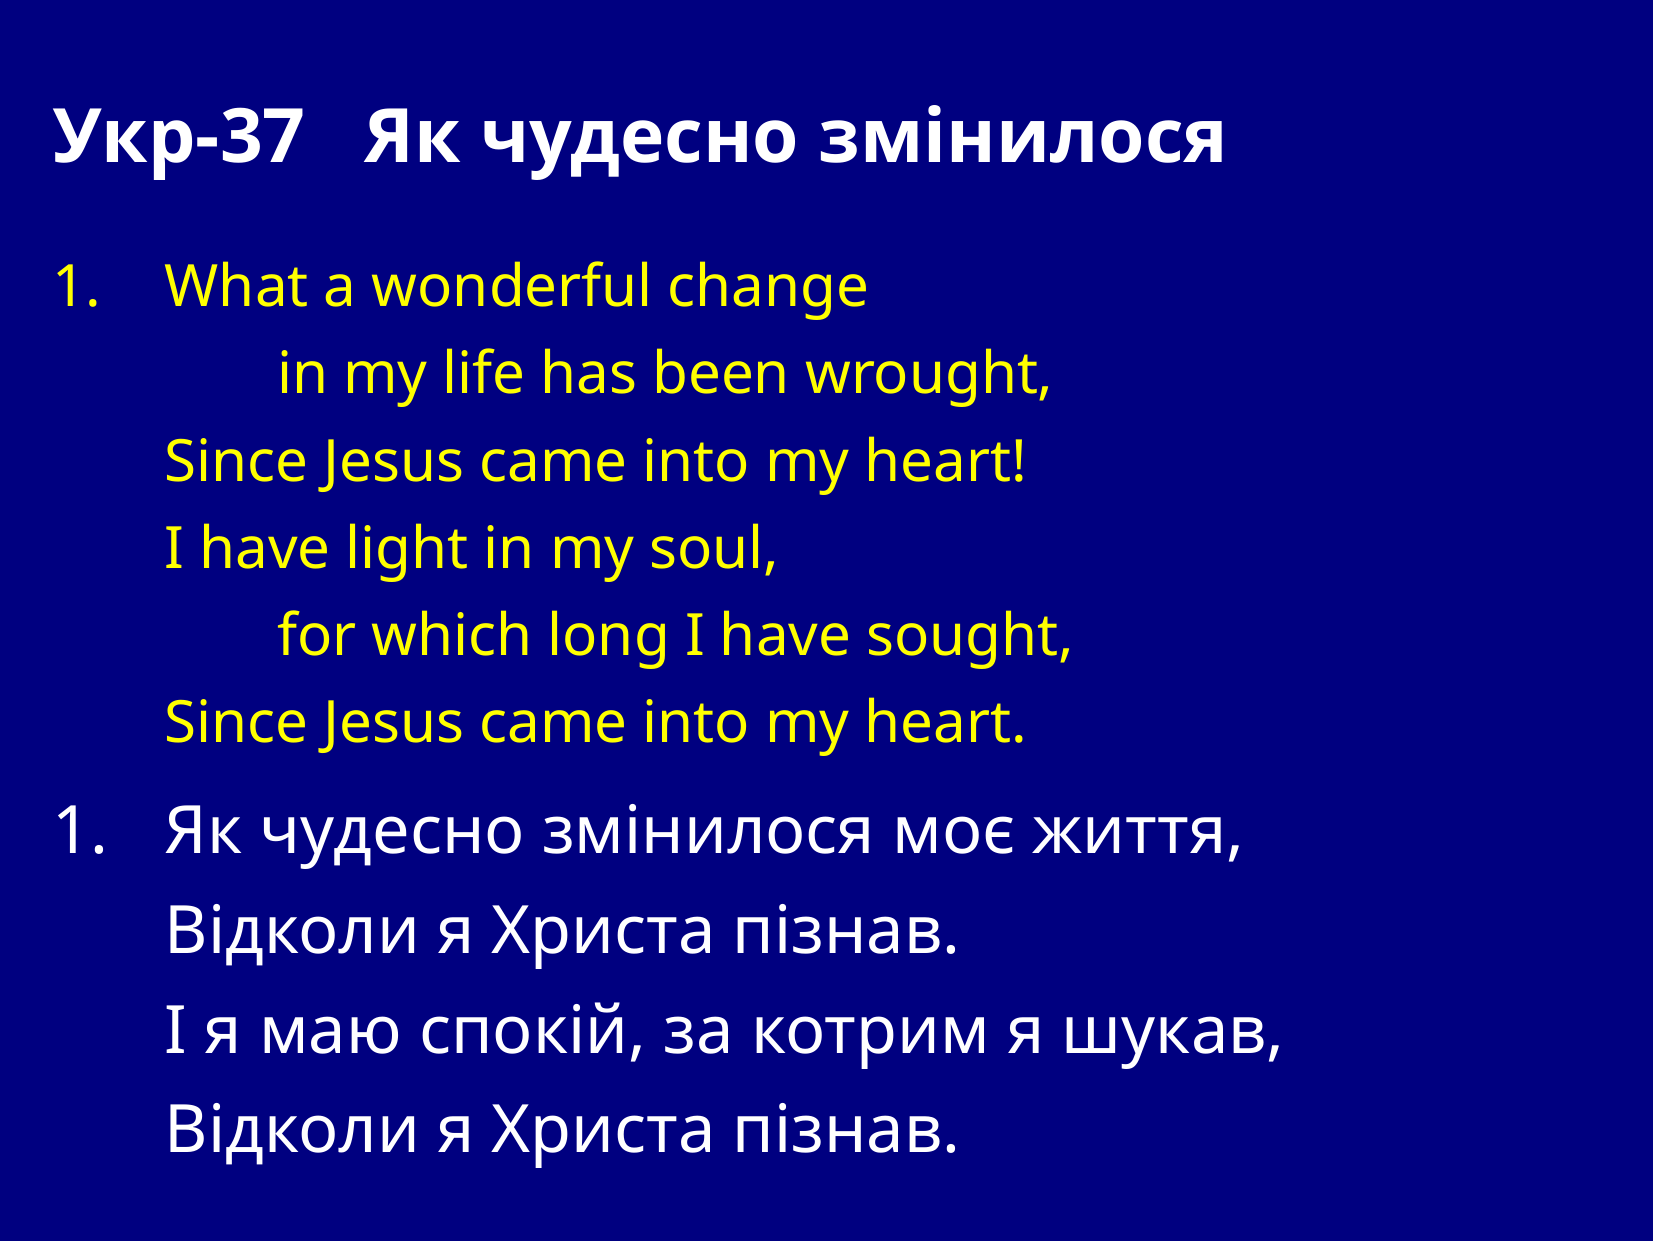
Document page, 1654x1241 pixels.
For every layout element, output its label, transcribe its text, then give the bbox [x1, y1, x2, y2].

text_box 1. Як чудесно змінилося моє життя, Відколи я Христа пізнав. І я маю спокій, за котрим я шукав, Відколи я Христа пізнав. [37, 675, 1576, 1163]
text_box 1. What a wonderful change in my life has been wrought, Since Jesus came into my heart! I have light in my soul, for which long I have sought, Since Jesus came into my heart. [37, 188, 1576, 675]
text_box Укр-37 Як чудесно змінилося [37, 75, 1576, 188]
